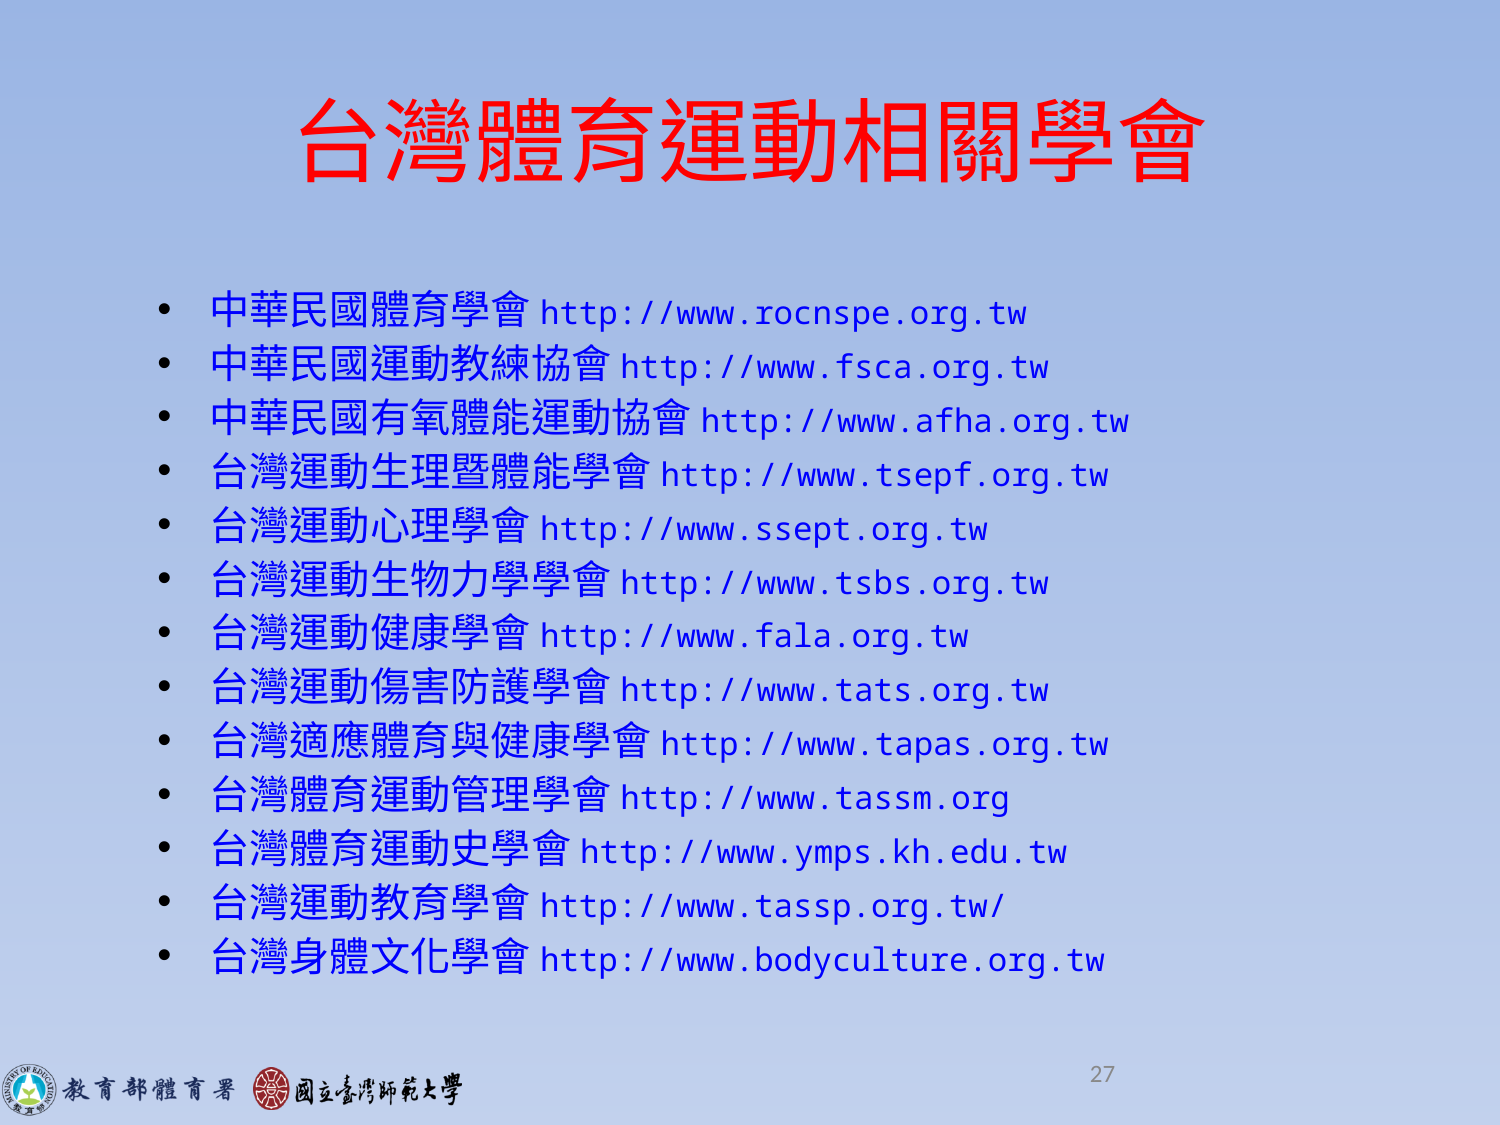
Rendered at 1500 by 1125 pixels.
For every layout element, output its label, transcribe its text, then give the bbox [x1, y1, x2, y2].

title 台灣體育運動相關學會 [75, 45, 1426, 233]
text_box [1074, 1042, 1426, 1103]
list 中華民國體育學會http://www.rocnspe.org.tw 中華民國運動教練協會http://www.fsca.org.tw 中華民國有氧體能運動協會http://www.afha.org.tw 台灣運動生理暨體能學會http://www.tsepf.org.tw 台灣運動心理學會http://www.ssept.org.tw 台灣運動生物力學學會http://www.tsbs.org.tw 台灣運動健康學會http://www.fala.org.tw 台灣運動傷害防護學會http://www.tats.org.tw 台灣適應體育與健康學會http://www.tapas.org.tw 台灣體育運動管理學會http://www.tassm.org 台灣體育運動史學會http://www.ymps.kh.edu.tw 台灣運動教育學會http://www.tassp.org.tw/ 台灣身體文化學會http://www.bodyculture.org.tw [142, 286, 1358, 989]
